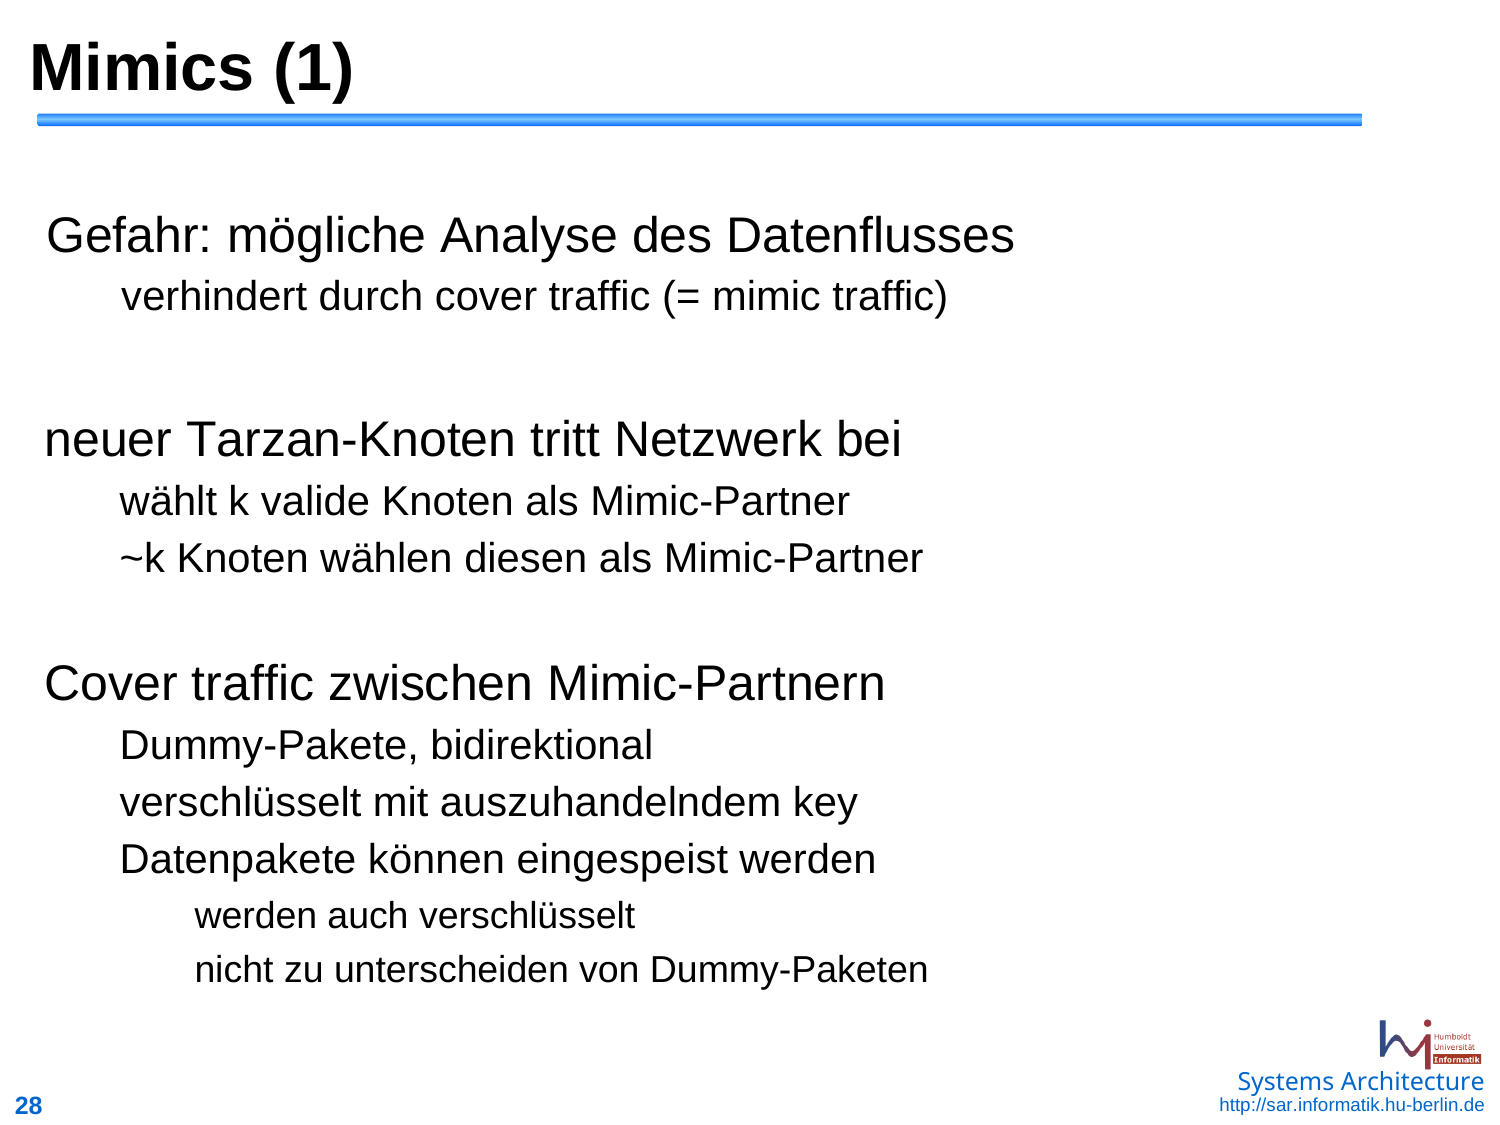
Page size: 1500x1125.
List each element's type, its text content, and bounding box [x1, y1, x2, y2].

list Cover traffic zwischen Mimic-Partnern Dummy-Pakete, bidirektional verschlüsselt mit auszuhandelndem key Datenpakete können eingespeist werden werden auch verschlüsselt nicht zu unterscheiden von Dummy-Paketen [29, 620, 1447, 975]
list neuer Tarzan-Knoten tritt Netzwerk bei wählt k valide Knoten als Mimic-Partner ~k Knoten wählen diesen als Mimic-Partner [29, 375, 1447, 562]
picture [1376, 1016, 1483, 1071]
list Gefahr: mögliche Analyse des Datenflusses verhindert durch cover traffic (= mimic traffic) [31, 171, 1449, 325]
title Mimics (1) [29, 19, 1500, 115]
